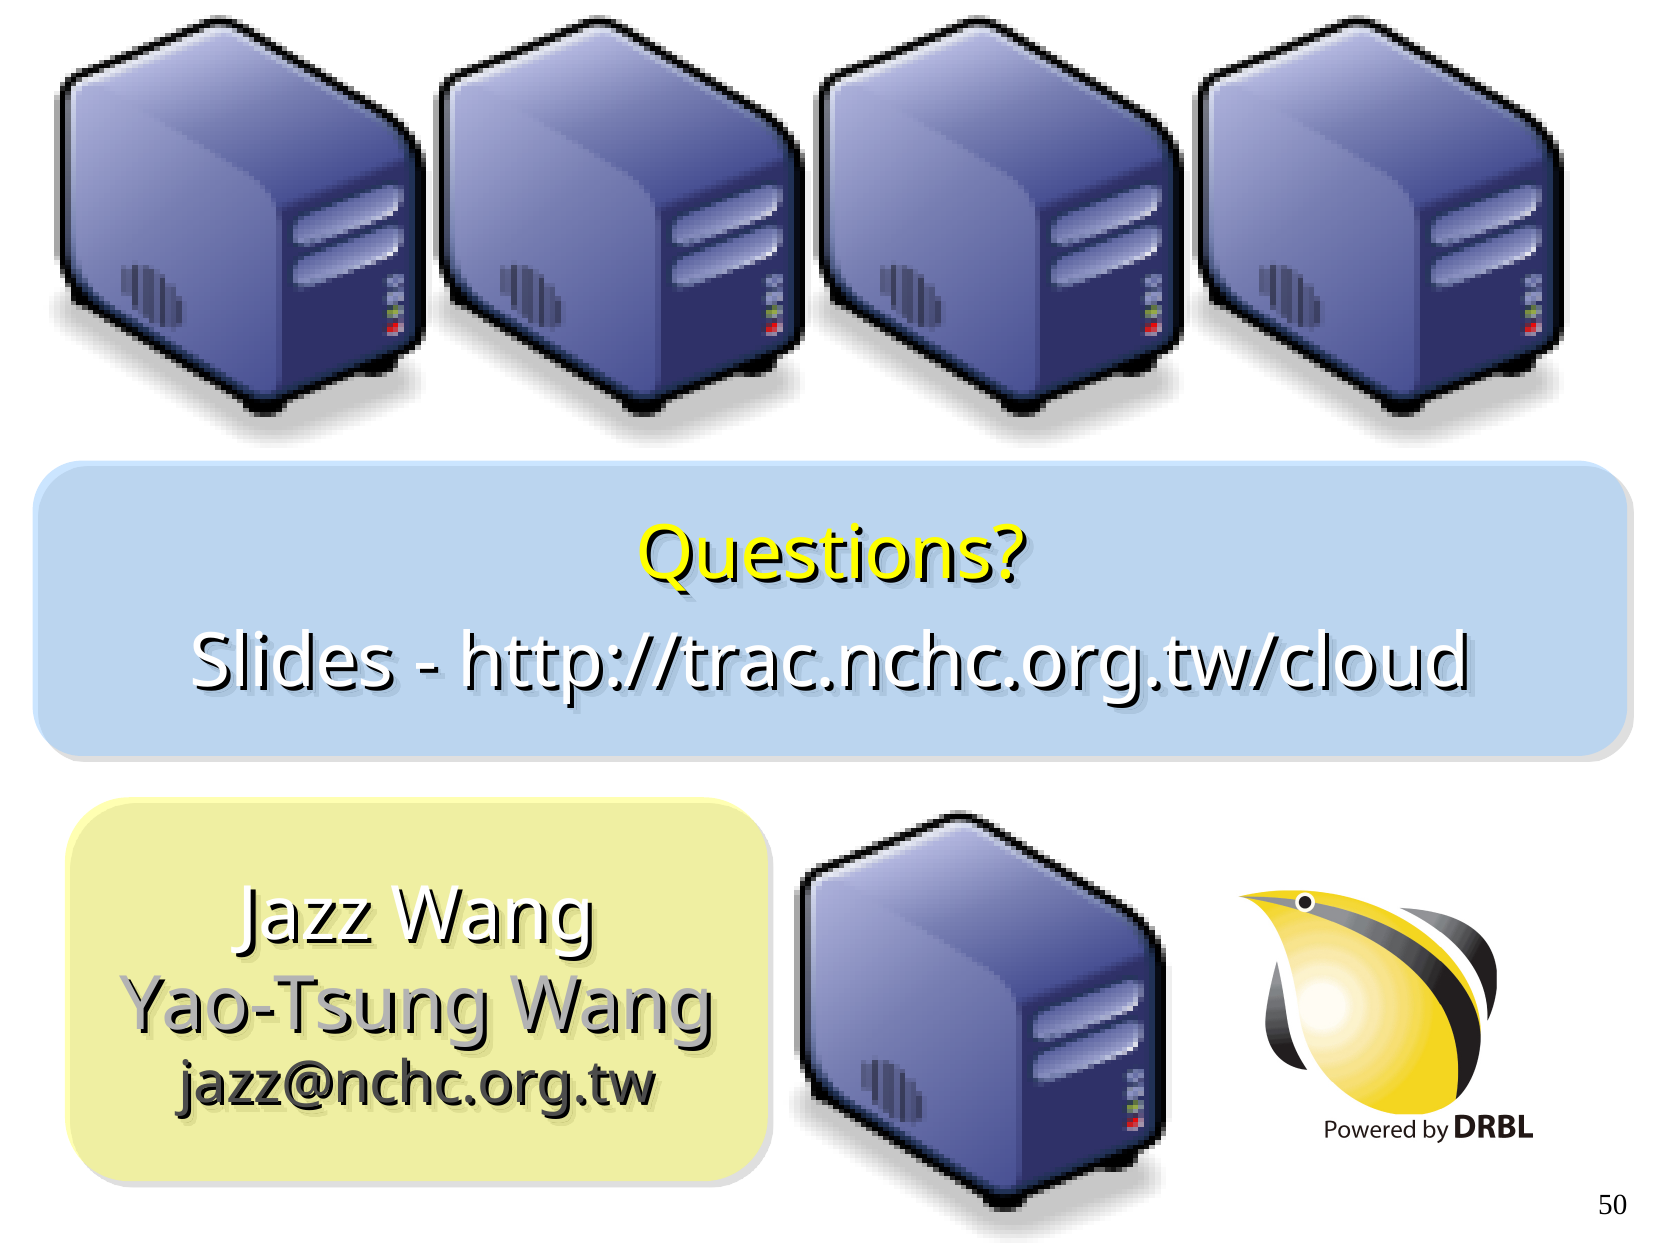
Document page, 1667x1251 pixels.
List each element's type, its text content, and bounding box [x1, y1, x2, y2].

text_box Questions? Slides - http://trac.nchc.org.tw/cloud [32, 460, 1628, 756]
picture [1224, 874, 1548, 1152]
text_box Jazz Wang Yao-Tsung Wang jazz@nchc.org.tw [64, 797, 767, 1182]
picture [767, 797, 1211, 1251]
picture [27, 2, 1609, 502]
